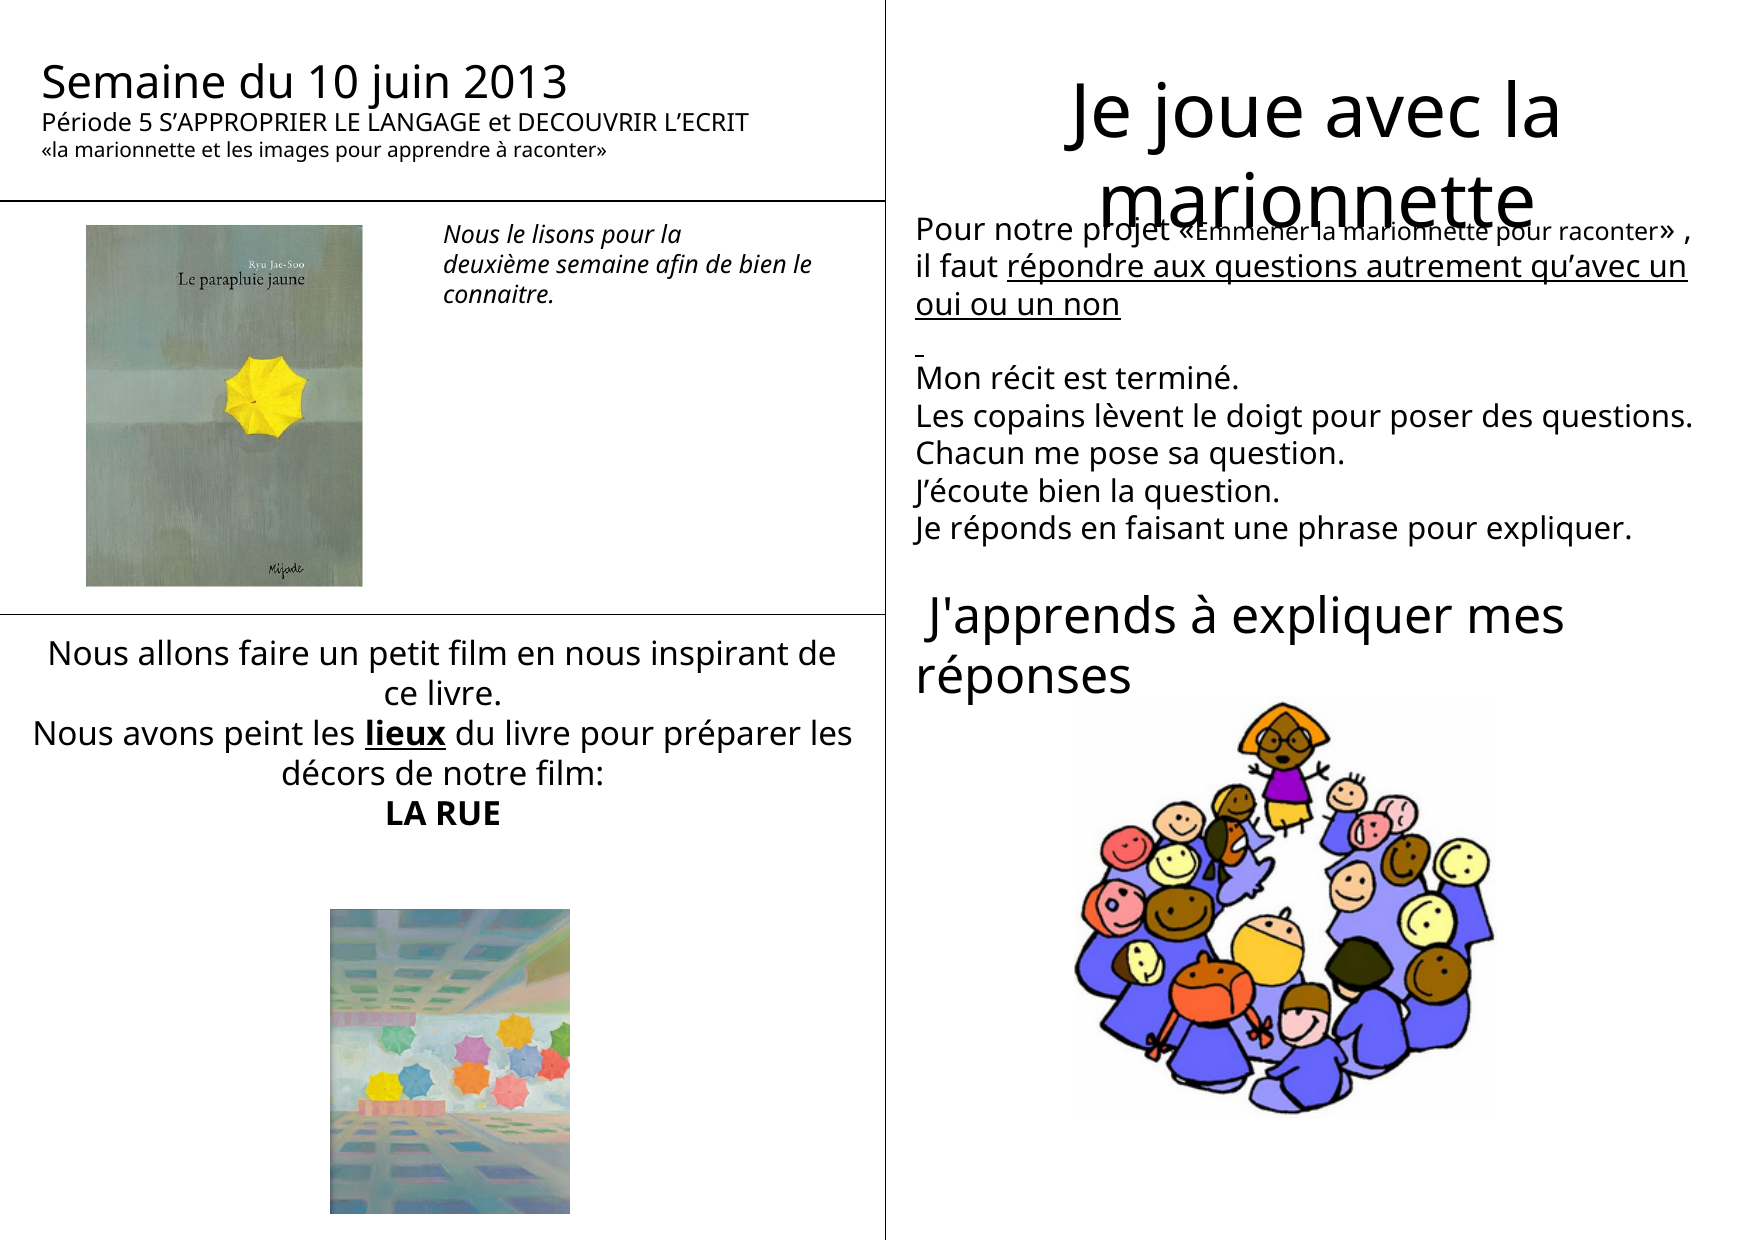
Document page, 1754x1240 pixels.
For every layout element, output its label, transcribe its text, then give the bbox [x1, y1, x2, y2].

text_box Nous allons faire un petit film en nous inspirant de ce livre. Nous avons peint les lieux du livre pour préparer les décors de notre film: LA RUE [23, 626, 863, 1205]
text_box Semaine du 10 juin 2013 [35, 47, 851, 100]
text_box Période 5 S’APPROPRIER LE LANGAGE et DECOUVRIR L’ECRIT «la marionnette et les images pour apprendre à raconter» [35, 100, 851, 213]
picture [85, 224, 363, 587]
text_box Pour notre projet «Emmener la marionnette pour raconter» , il faut répondre aux questions autrement qu’avec un oui ou un non Mon récit est terminé. Les copains lèvent le doigt pour poser des questions. Chacun me pose sa question. J’écoute bien la question. Je réponds en faisant une phrase pour expliquer. J'apprends à expliquer mes réponses [909, 165, 1737, 1182]
text_box Nous le lisons pour la deuxième semaine afin de bien le connaitre. [437, 213, 851, 603]
picture [1074, 696, 1497, 1119]
picture [330, 909, 570, 1215]
text_box Je joue avec la marionnette [897, 55, 1737, 355]
